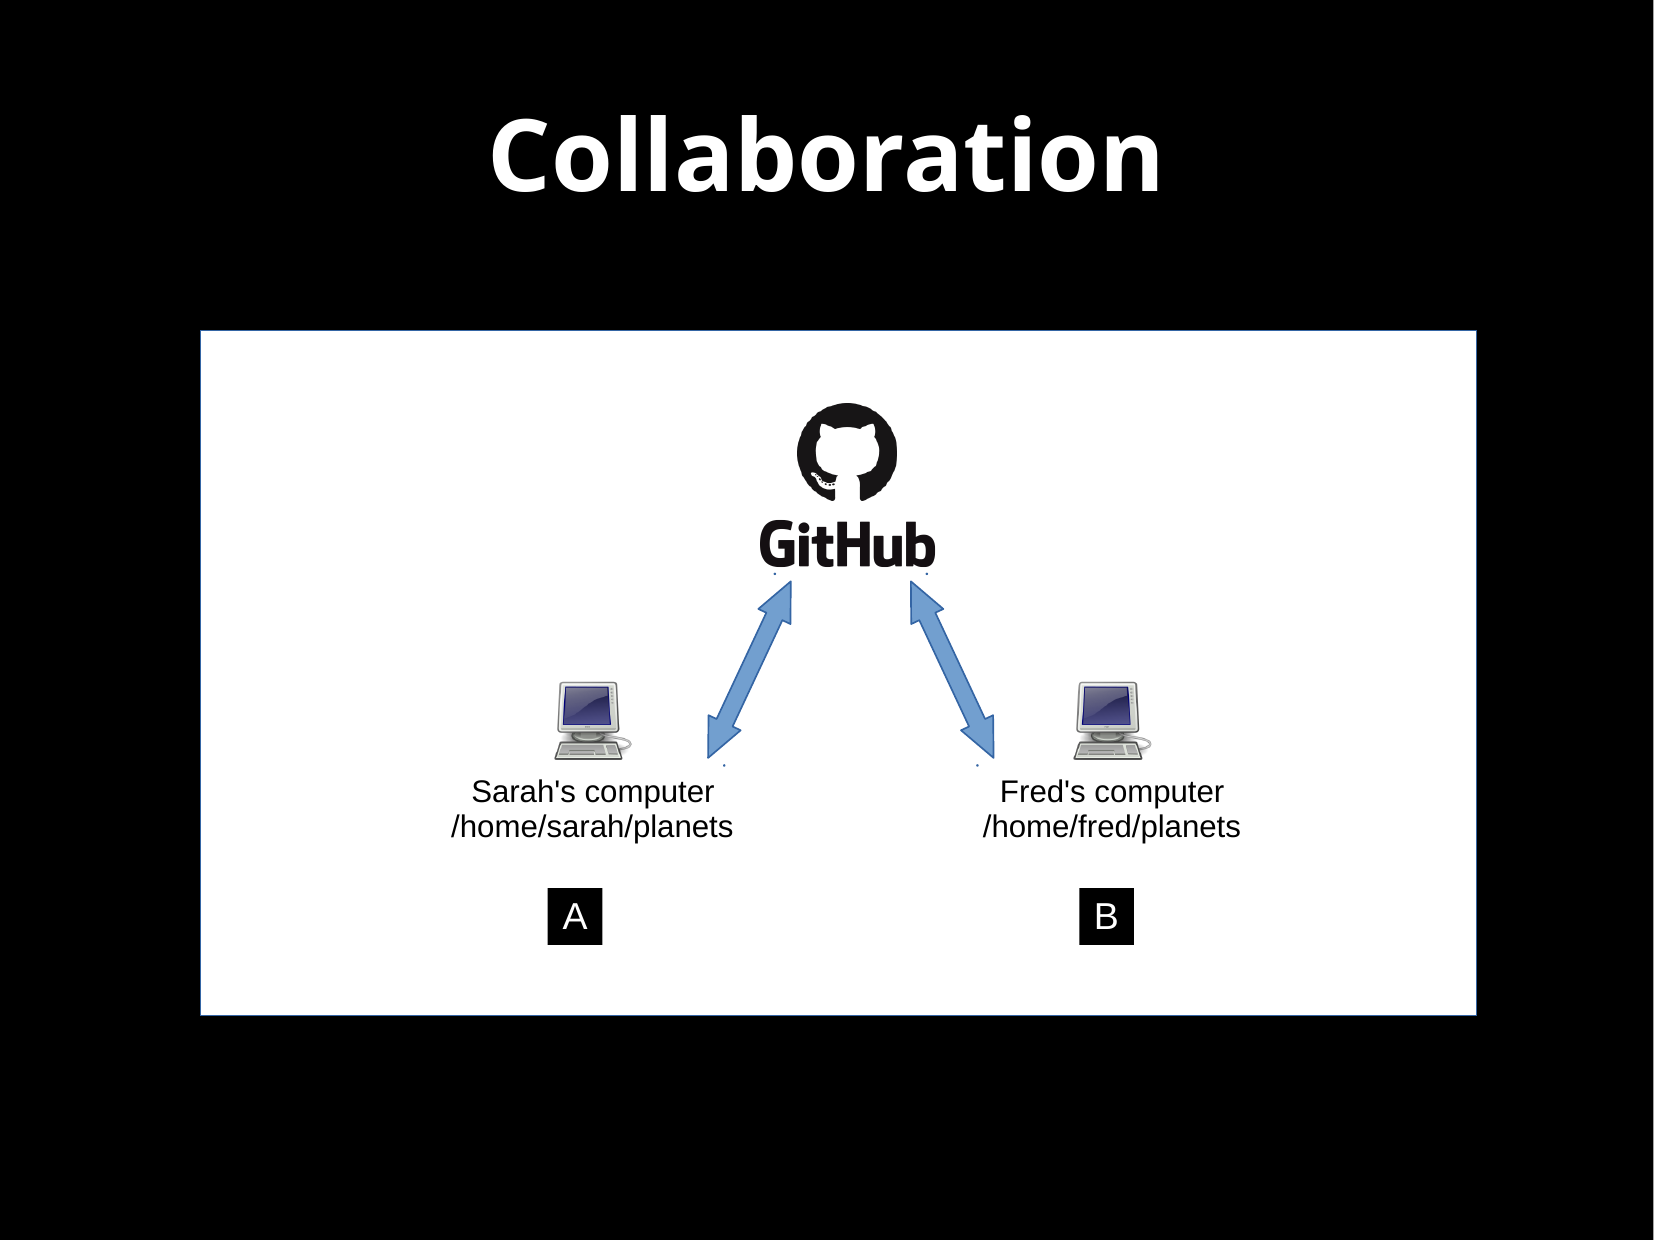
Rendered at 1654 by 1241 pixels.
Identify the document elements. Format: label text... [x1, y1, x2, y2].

text_box A [547, 888, 603, 945]
title Collaboration [82, 49, 1571, 257]
text_box [200, 330, 1477, 1016]
text_box B [1079, 888, 1134, 945]
picture [425, 389, 1254, 864]
